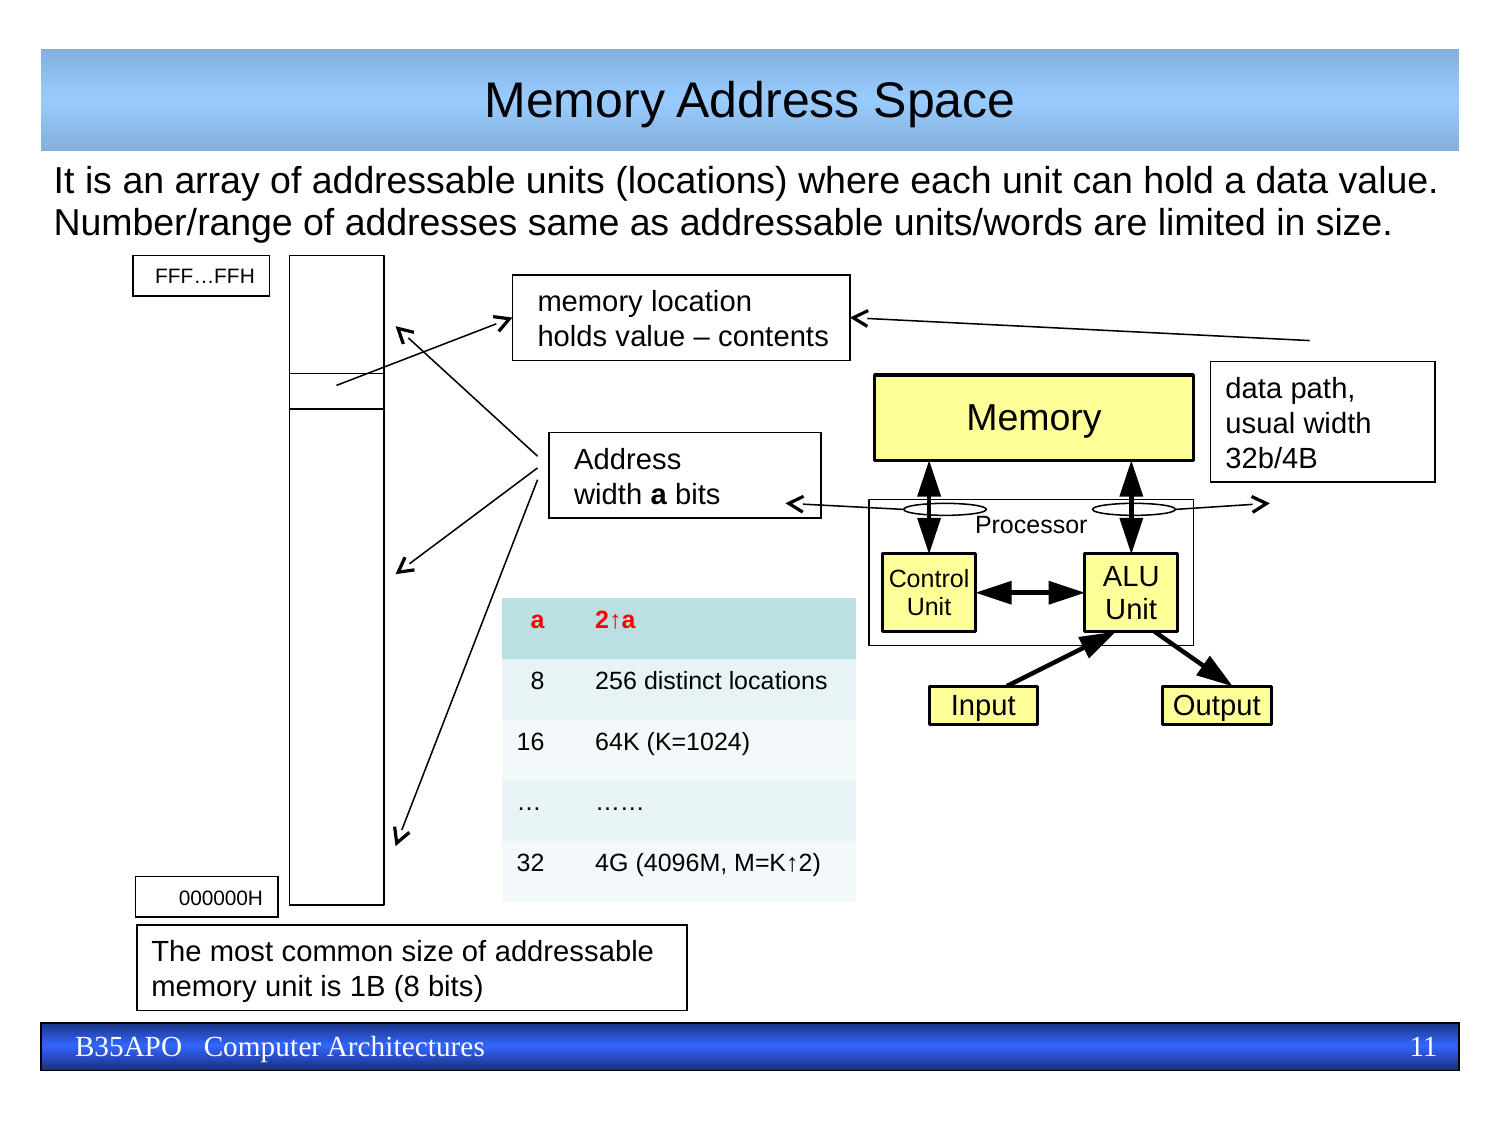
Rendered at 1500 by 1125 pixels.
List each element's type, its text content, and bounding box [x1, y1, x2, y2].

text_box Processor [960, 502, 1111, 596]
text_box Control Unit [882, 553, 976, 632]
table_header 2↑a [581, 598, 856, 659]
table_cell 16 [502, 720, 581, 780]
table_cell 256 distinct locations [581, 659, 856, 720]
table_cell 32 [502, 841, 581, 902]
text_box Memory [874, 375, 1194, 461]
text_box memory location holds value – contents [512, 274, 850, 361]
text_box The most common size of addressable memory unit is 1B (8 bits) [136, 924, 687, 1011]
title Memory Address Space [41, 49, 1459, 150]
table_cell … [502, 780, 581, 841]
text_box FFF…FFH [132, 255, 270, 296]
text_box Address width a bits [549, 432, 821, 518]
text_box Output [1162, 686, 1272, 725]
text_box Input [929, 686, 1038, 725]
text_box ALU Unit [1084, 553, 1178, 632]
table_cell 64K (K=1024) [581, 720, 856, 780]
text_box It is an array of addressable units (locations) where each unit can hold a data value. Number/range of addresses same as addressable units/words are limited in size. [37, 150, 1463, 253]
text_box 000000H [135, 876, 278, 918]
table_cell …… [581, 780, 856, 841]
table_header a [502, 598, 581, 659]
text_box data path, usual width 32b/4B [1210, 361, 1436, 483]
table_cell 8 [502, 659, 581, 720]
table_cell 4G (4096M, M=K↑2) [581, 841, 856, 902]
